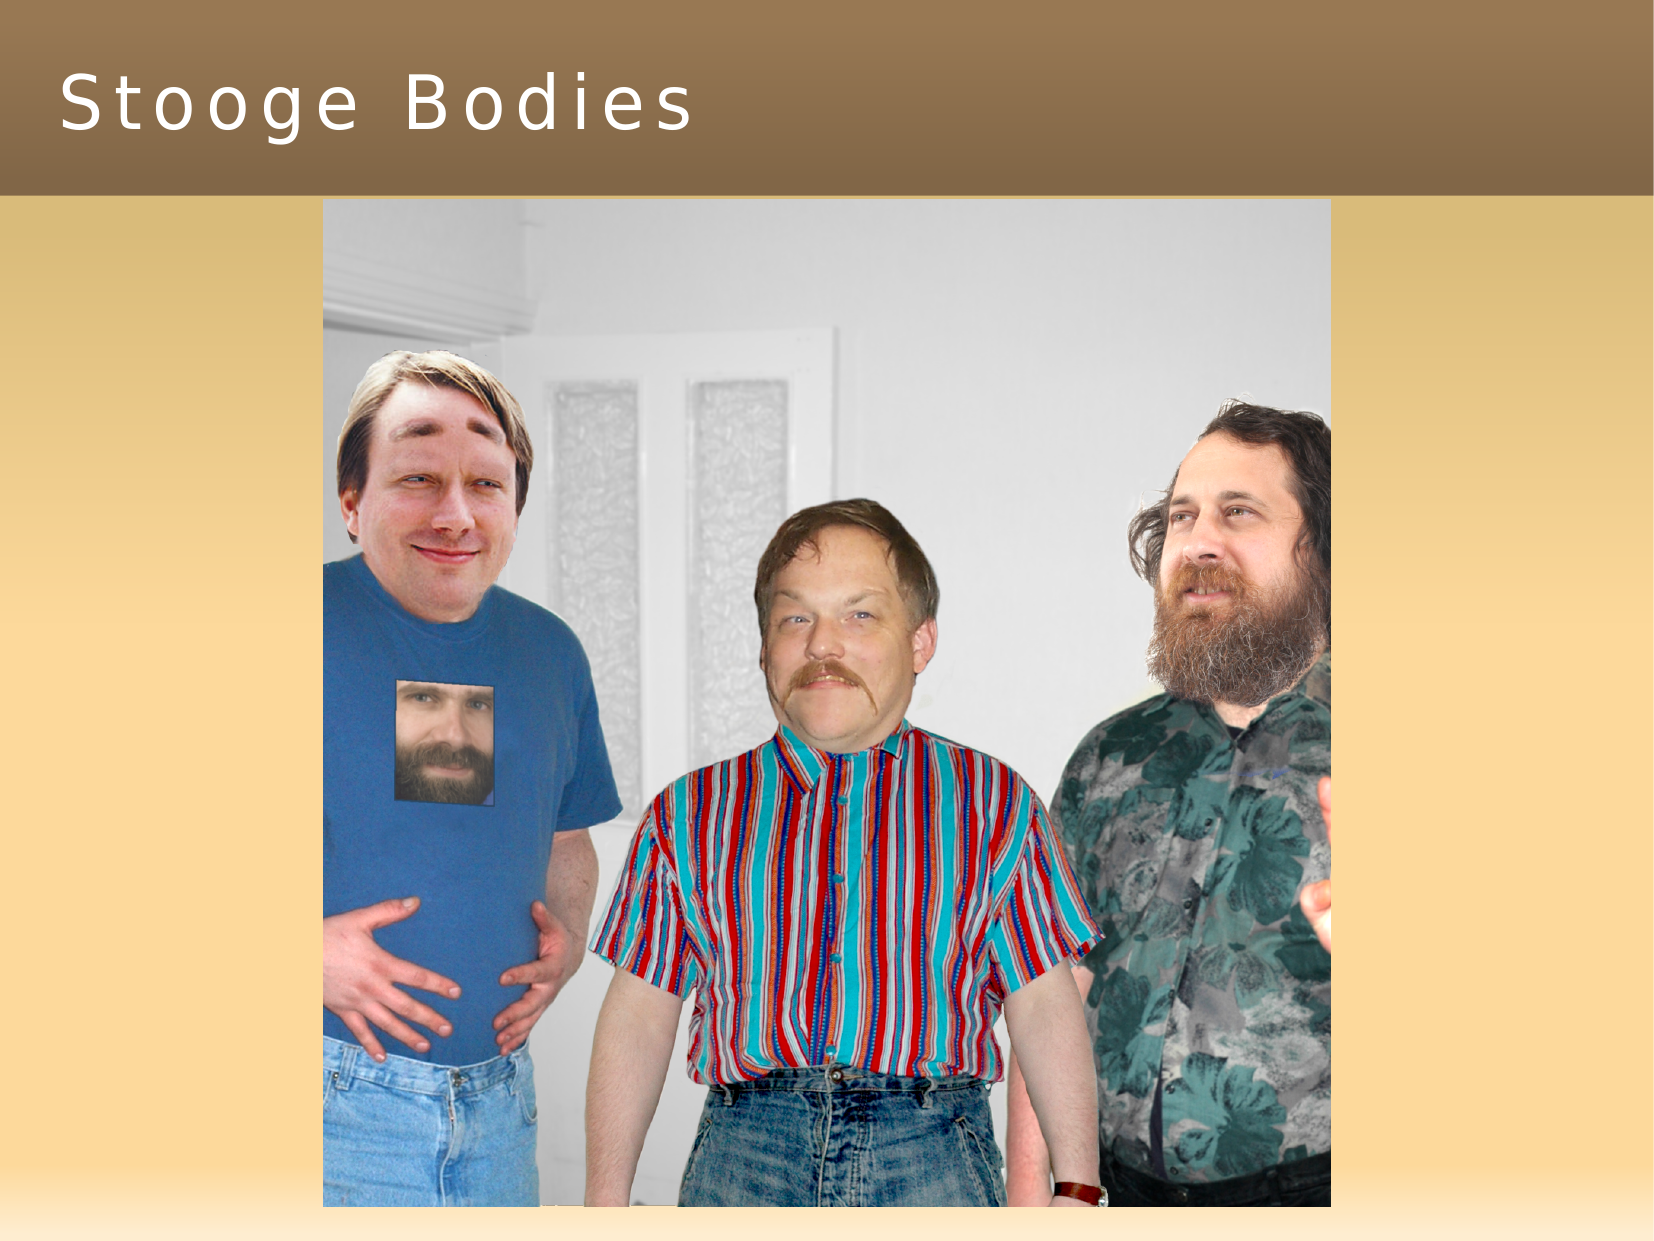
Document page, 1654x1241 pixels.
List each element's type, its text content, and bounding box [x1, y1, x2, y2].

title Stooge Bodies [59, 29, 1595, 178]
picture [0, 0, 1654, 1241]
